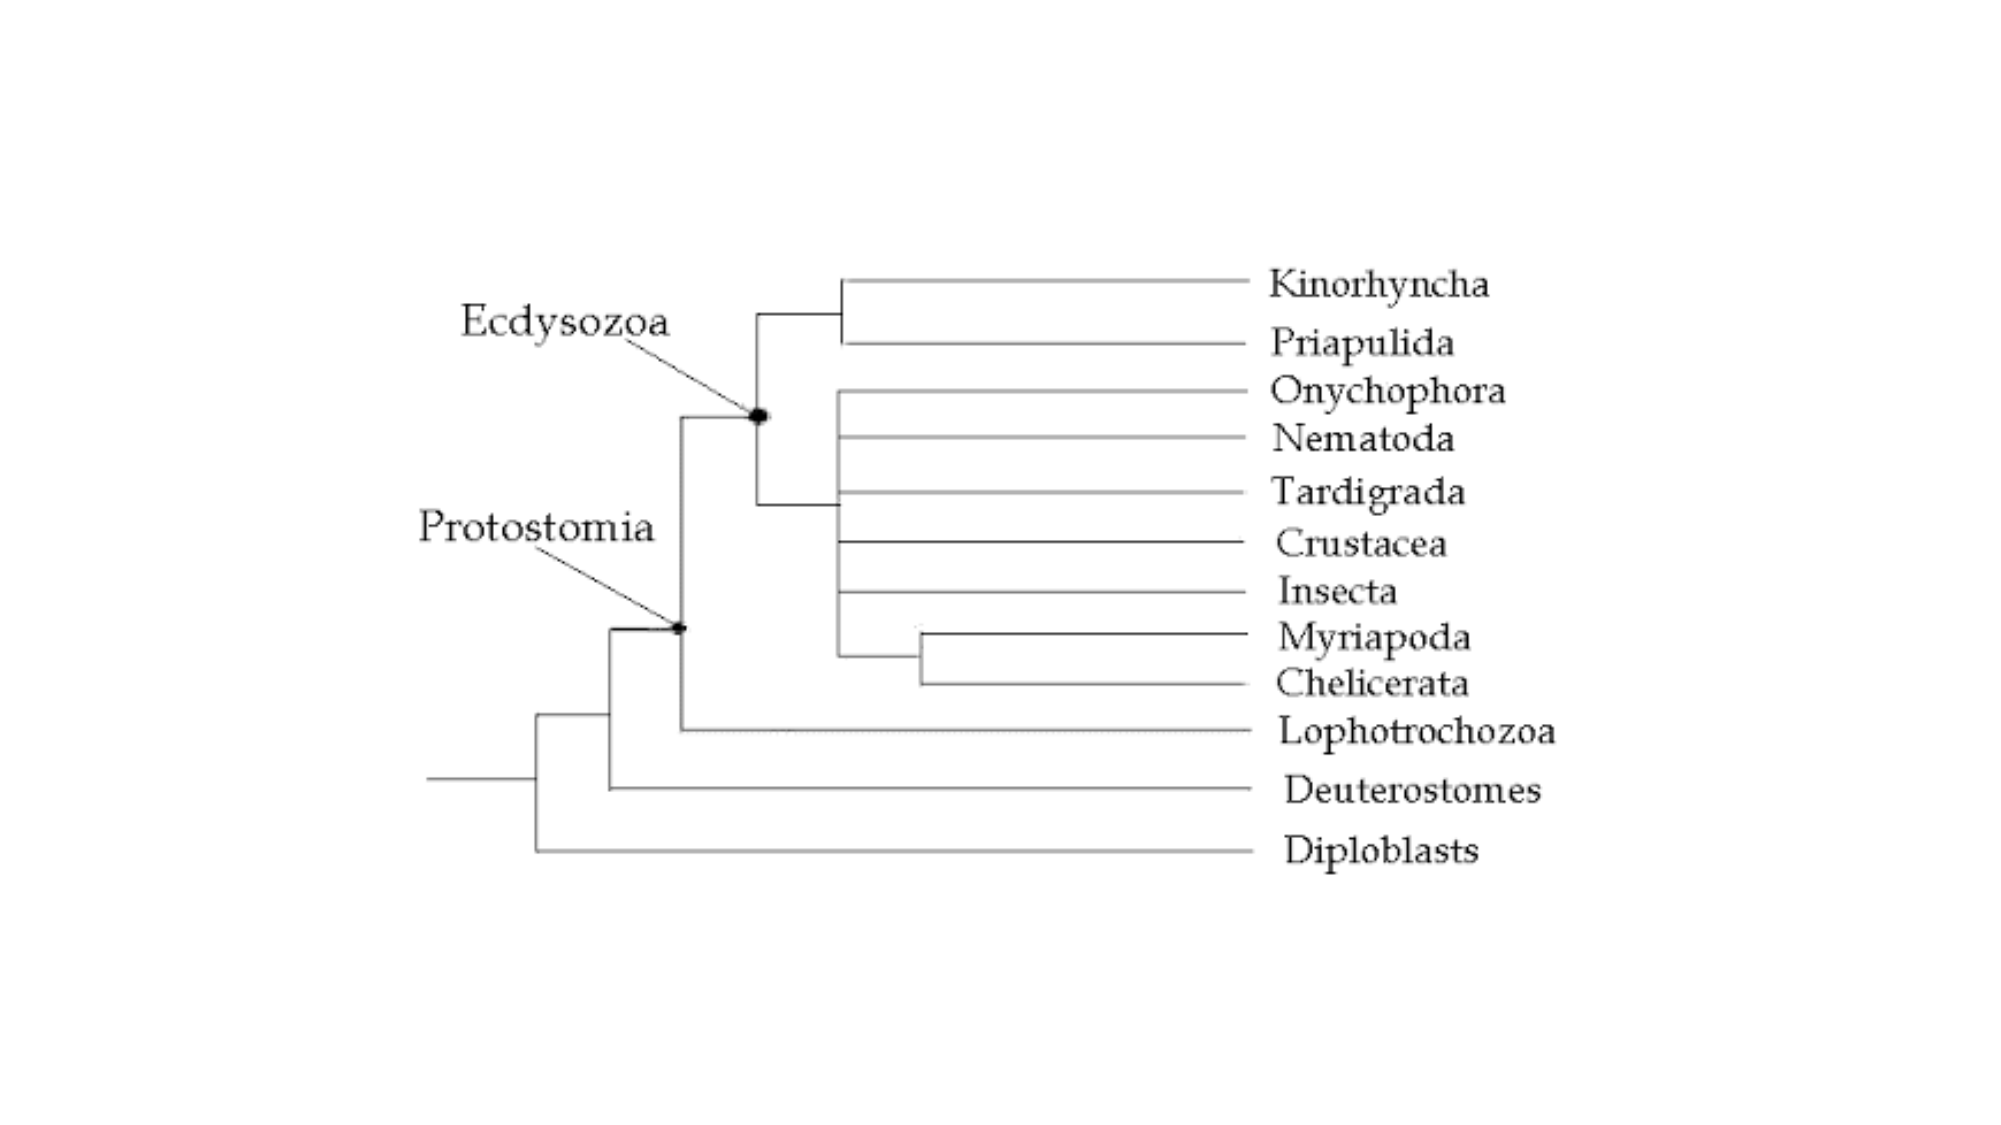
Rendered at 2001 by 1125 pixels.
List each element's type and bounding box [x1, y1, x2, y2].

picture [411, 240, 1589, 885]
